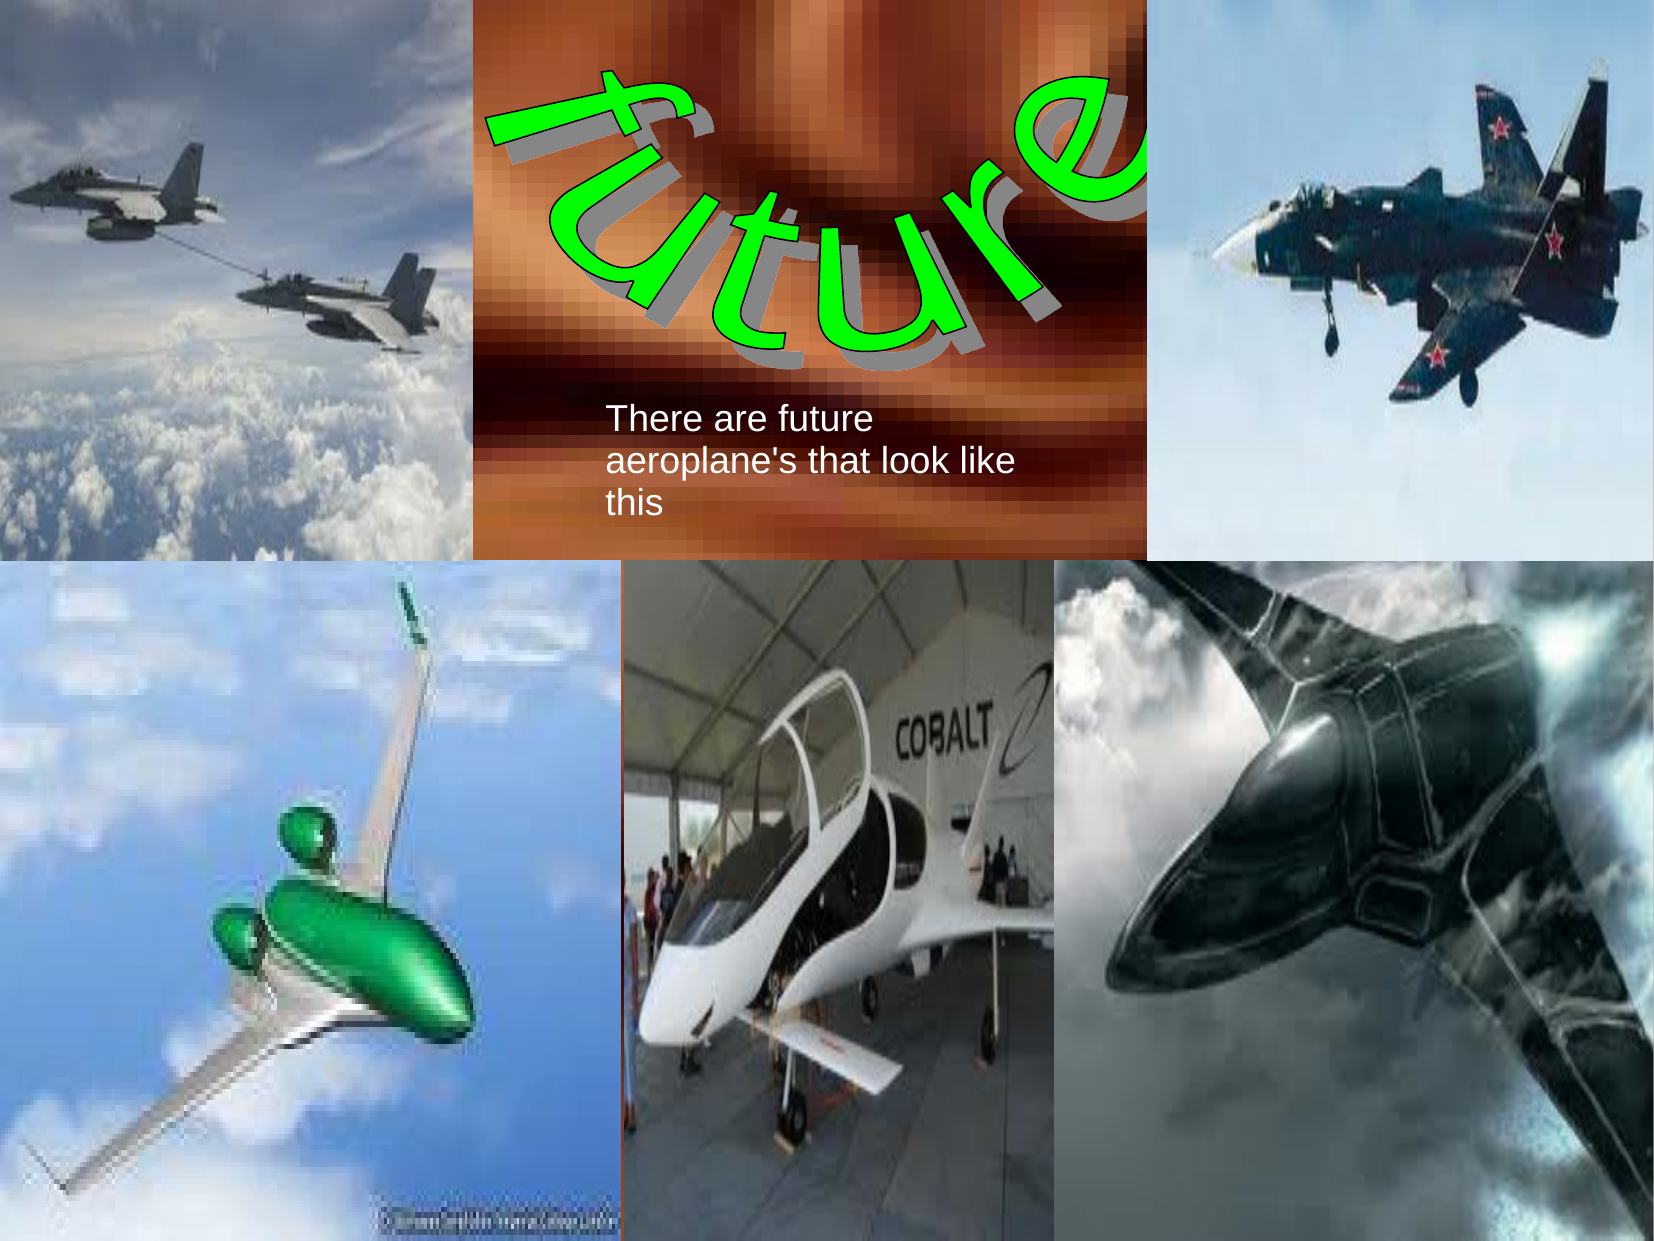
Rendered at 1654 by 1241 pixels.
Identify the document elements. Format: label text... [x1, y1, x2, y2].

text_box future [712, 190, 800, 350]
text_box future [485, 70, 695, 146]
text_box future [940, 158, 1044, 303]
text_box future [1014, 76, 1147, 202]
picture [0, 0, 1654, 1241]
text_box There are future aeroplane's that look like this [590, 390, 1034, 532]
text_box future [818, 212, 967, 352]
text_box future [549, 144, 720, 309]
